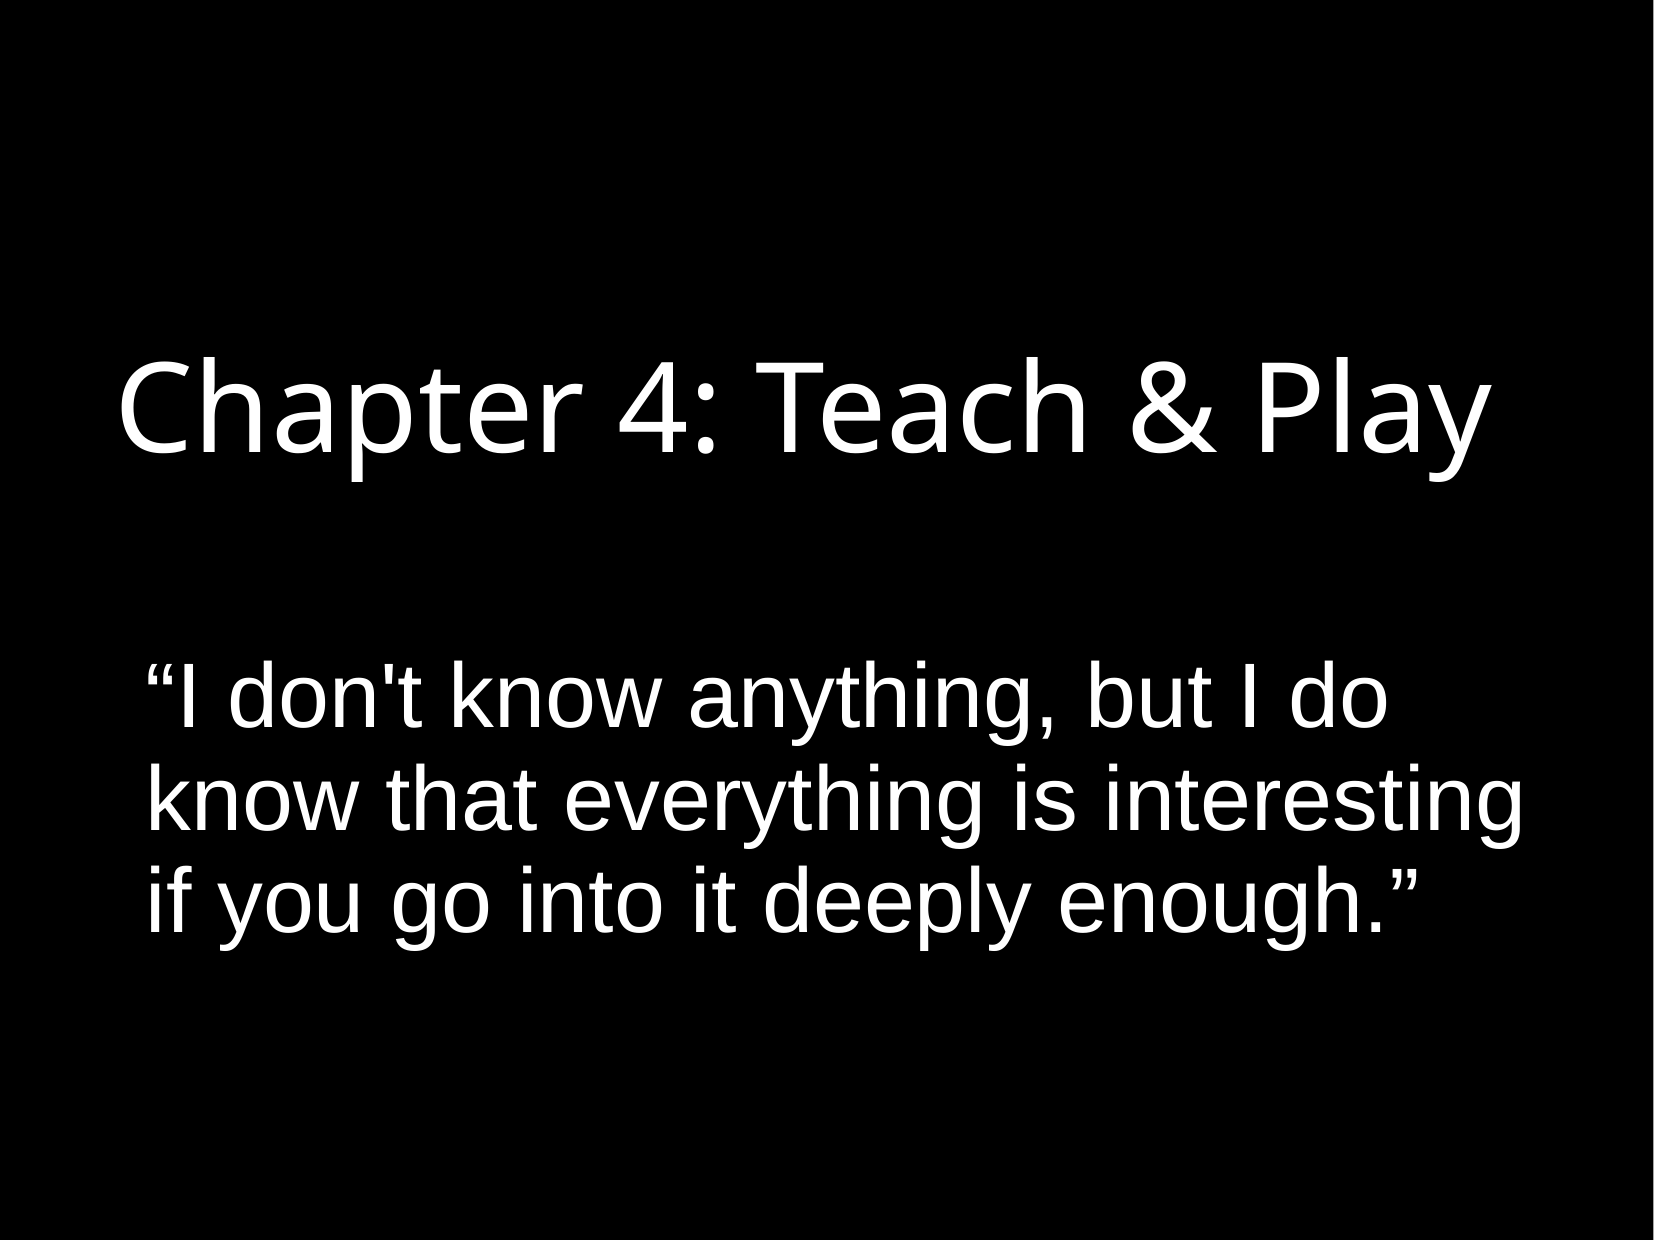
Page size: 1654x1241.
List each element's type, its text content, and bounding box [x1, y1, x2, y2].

list “I don't know anything, but I do know that everything is interesting if you go into it deeply enough.” [75, 645, 1564, 1080]
title Chapter 4: Teach & Play [60, 300, 1549, 508]
